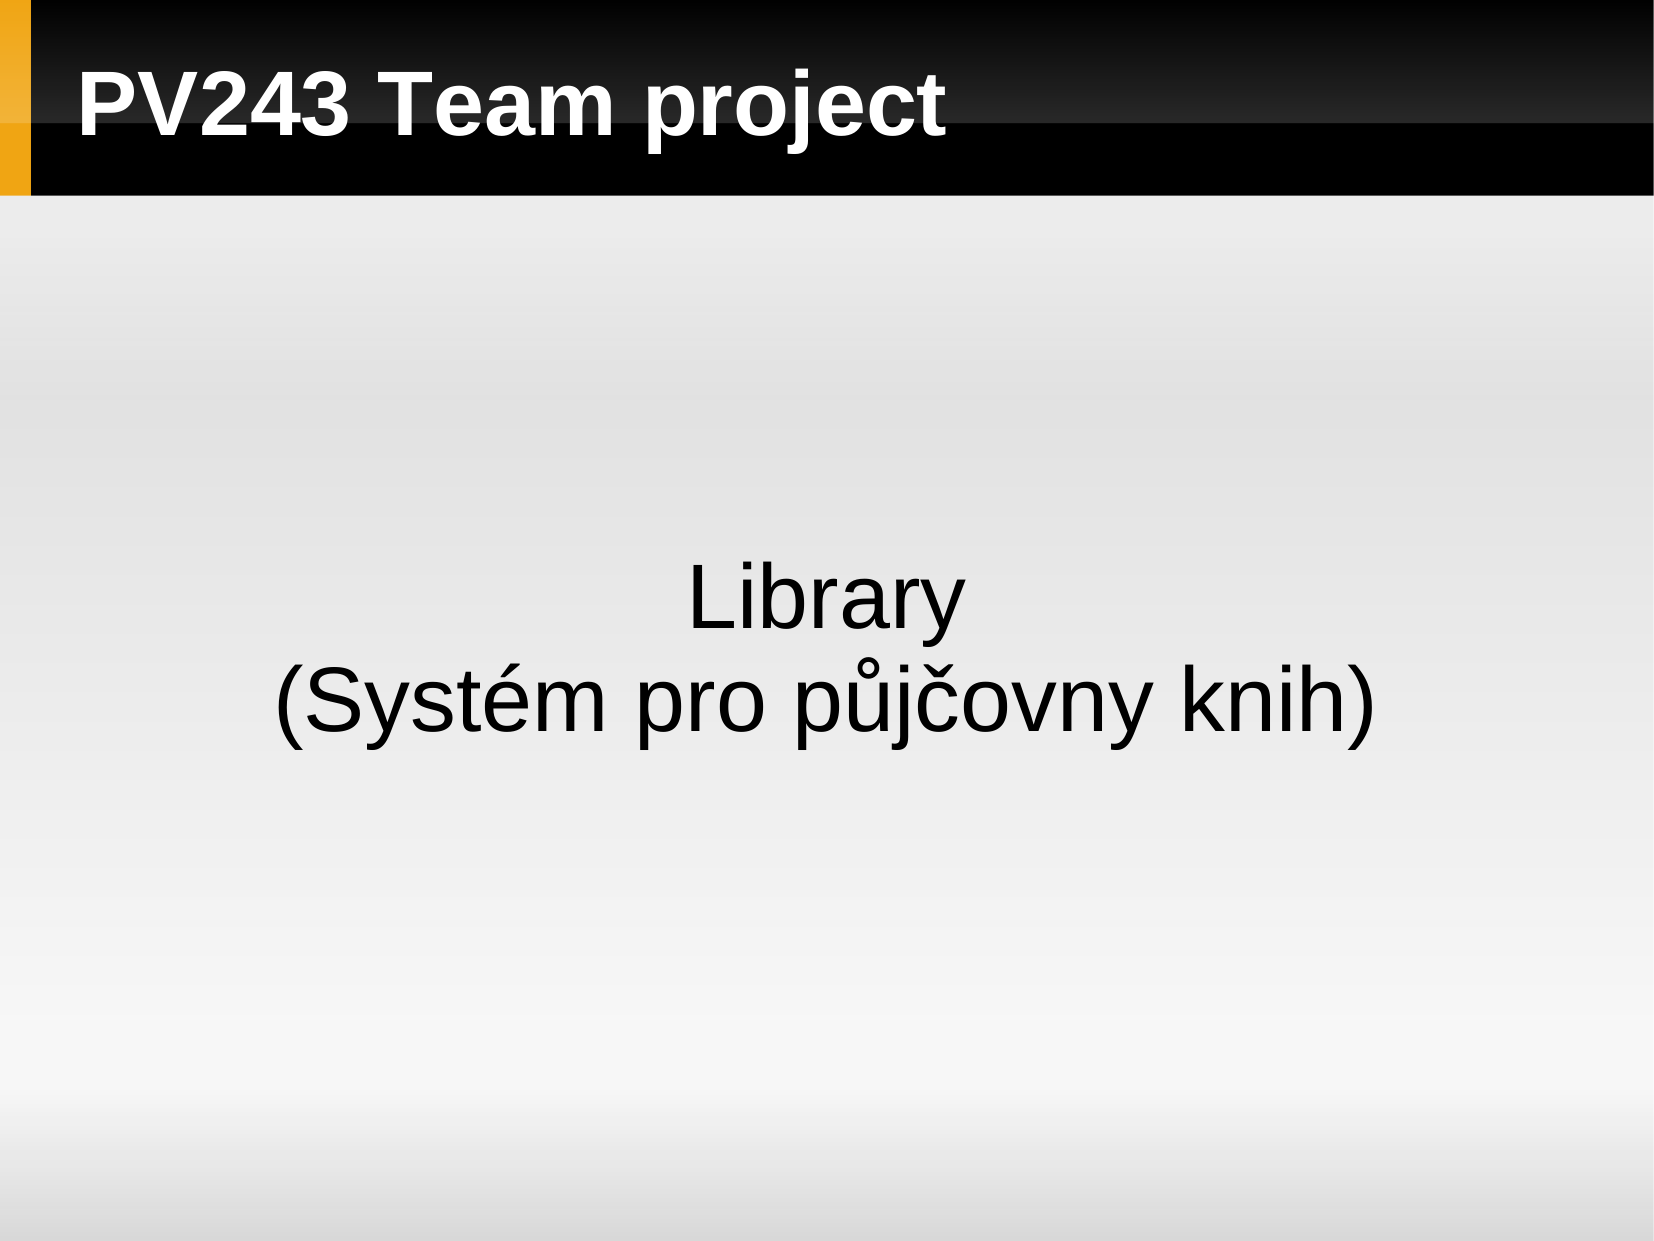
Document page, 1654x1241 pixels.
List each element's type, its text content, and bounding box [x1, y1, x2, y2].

subtitle Library (Systém pro půjčovny knih) [82, 290, 1571, 1109]
picture [0, 0, 1654, 1241]
title PV243 Team project [76, 0, 1565, 208]
